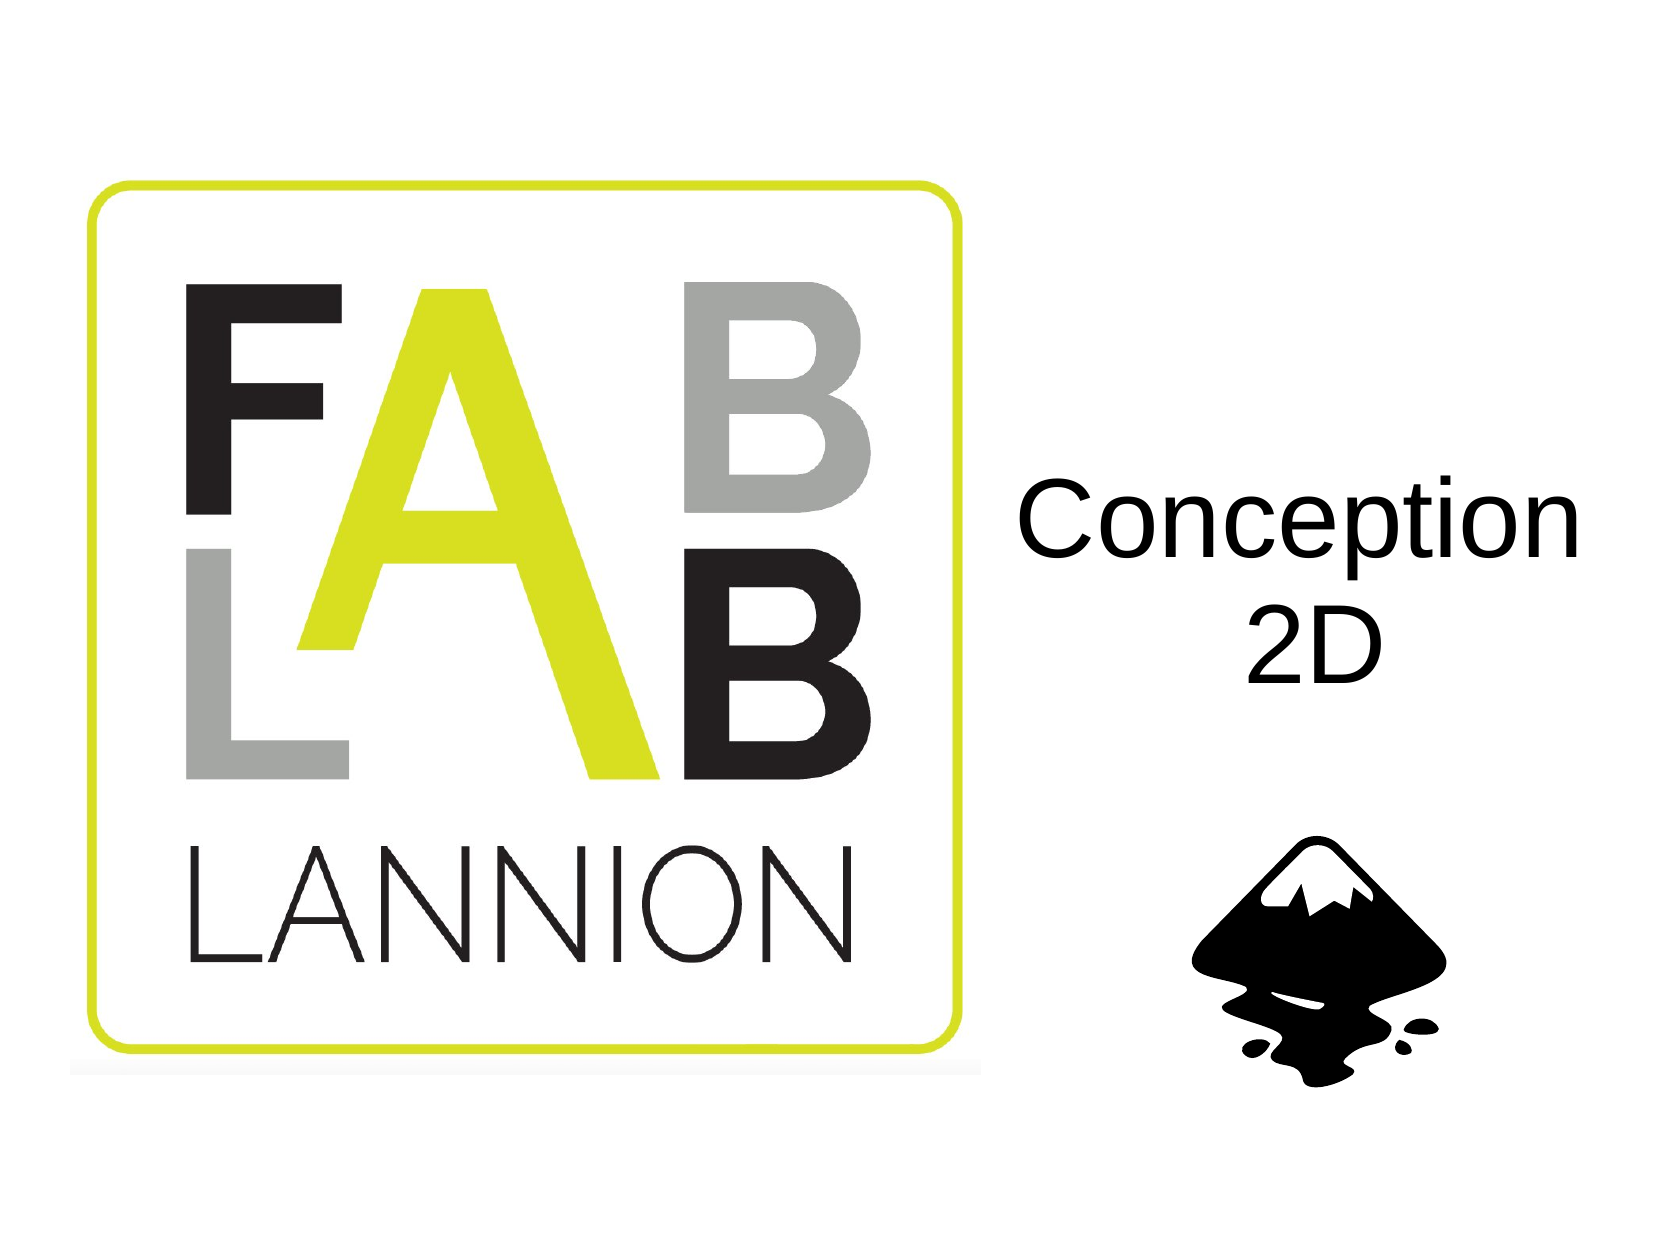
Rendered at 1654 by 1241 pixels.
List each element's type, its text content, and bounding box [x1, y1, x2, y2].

picture [70, 165, 981, 1075]
picture [1181, 824, 1455, 1099]
text_box Conception 2D [1000, 448, 1630, 715]
